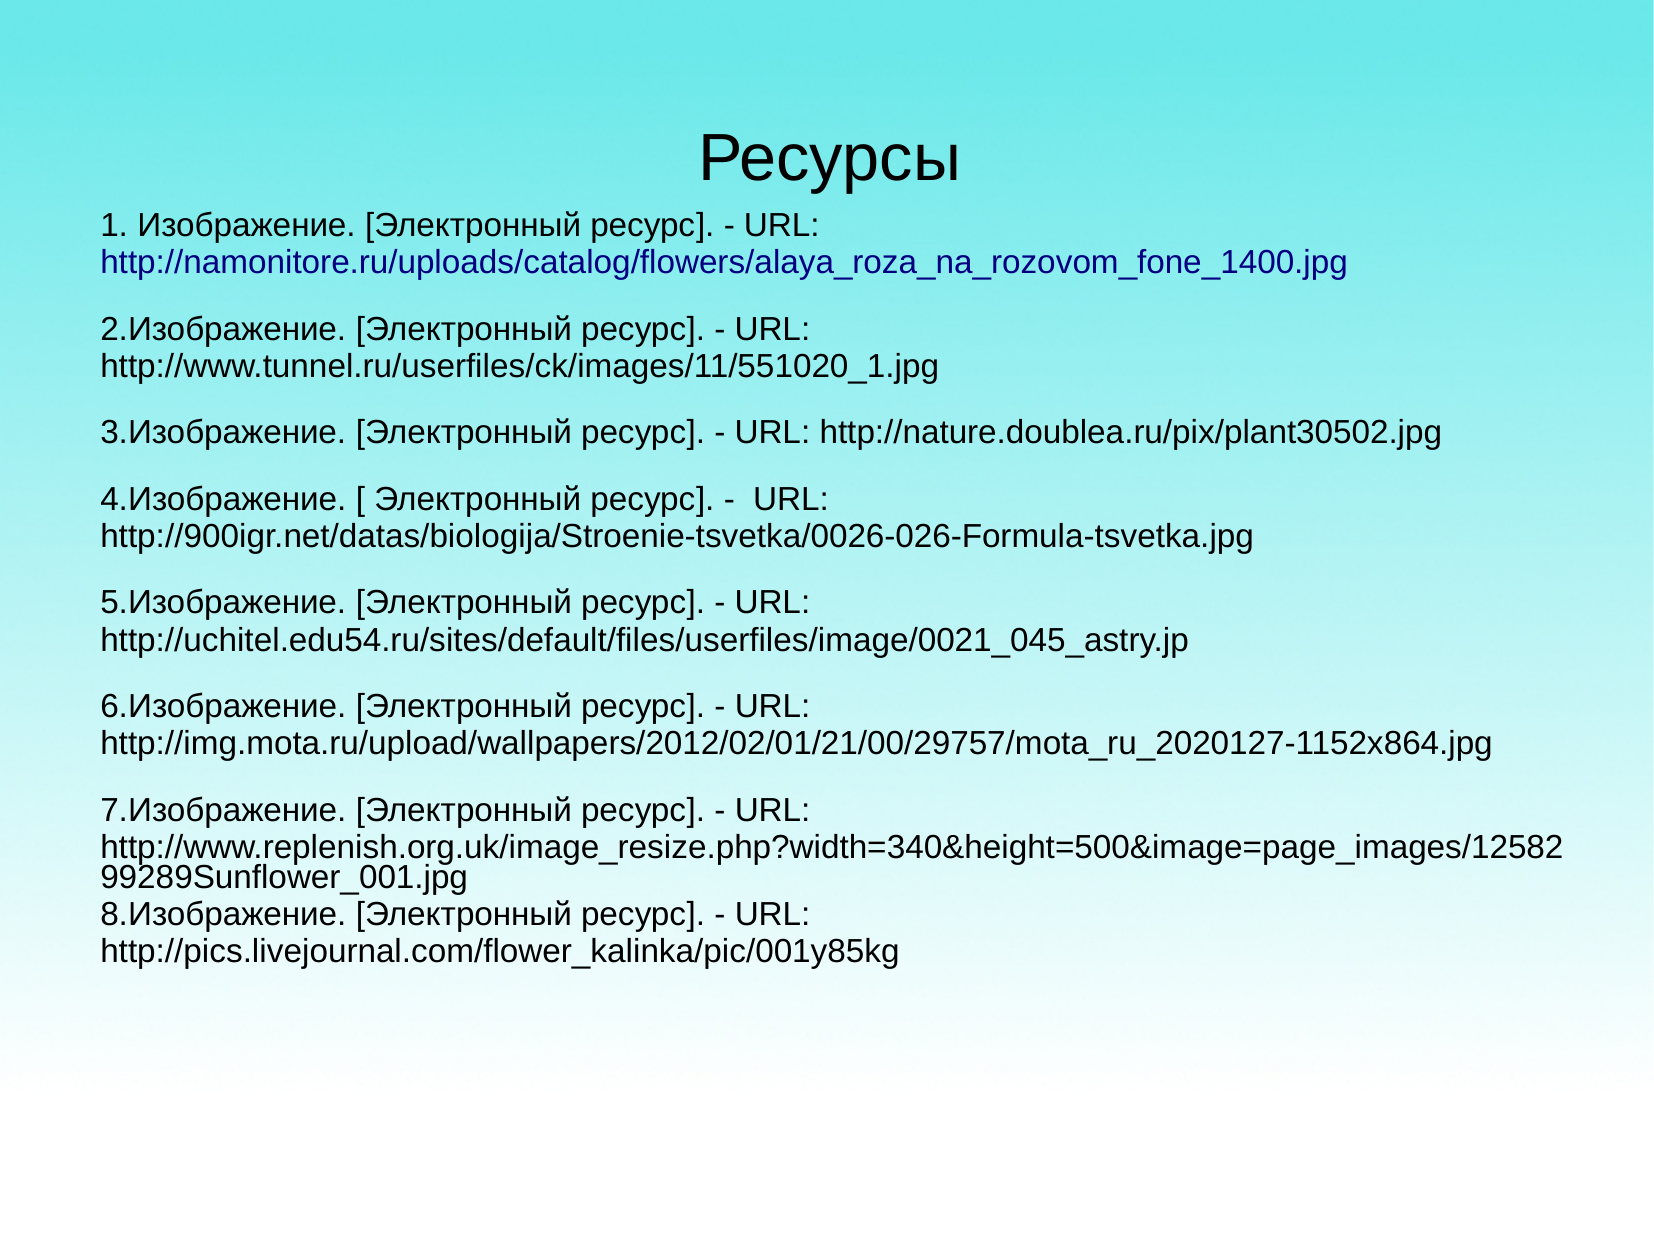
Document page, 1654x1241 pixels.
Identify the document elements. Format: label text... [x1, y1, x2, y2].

list 1. Изображение. [Электронный ресурс]. - URL: http://namonitore.ru/uploads/catalog/flowers/alaya_roza_na_rozovom_fone_1400.jpg 2.Изображение. [Электронный ресурс]. - URL: http://www.tunnel.ru/userfiles/ck/images/11/551020_1.jpg 3.Изображение. [Электронный ресурс]. - URL: http://nature.doublea.ru/pix/plant30502.jpg 4.Изображение. [ Электронный ресурс]. - URL: http://900igr.net/datas/biologija/Stroenie-tsvetka/0026-026-Formula-tsvetka.jpg 5.Изображение. [Электронный ресурс]. - URL: http://uchitel.edu54.ru/sites/default/files/userfiles/image/0021_045_astry.jp 6.Изображение. [Электронный ресурс]. - URL: http://img.mota.ru/upload/wallpapers/2012/02/01/21/00/29757/mota_ru_2020127-1152x864.jpg 7.Изображение. [Электронный ресурс]. - URL: http://www.replenish.org.uk/image_resize.php?width=340&height=500&image=page_images/1258299289Sunflower_001.jpg8.Изображение. [Электронный ресурс]. - URL: http://pics.livejournal.com/flower_kalinka/pic/001y85kg [29, 206, 1577, 1151]
picture [0, 0, 1654, 1241]
title Ресурсы [88, 49, 1571, 206]
